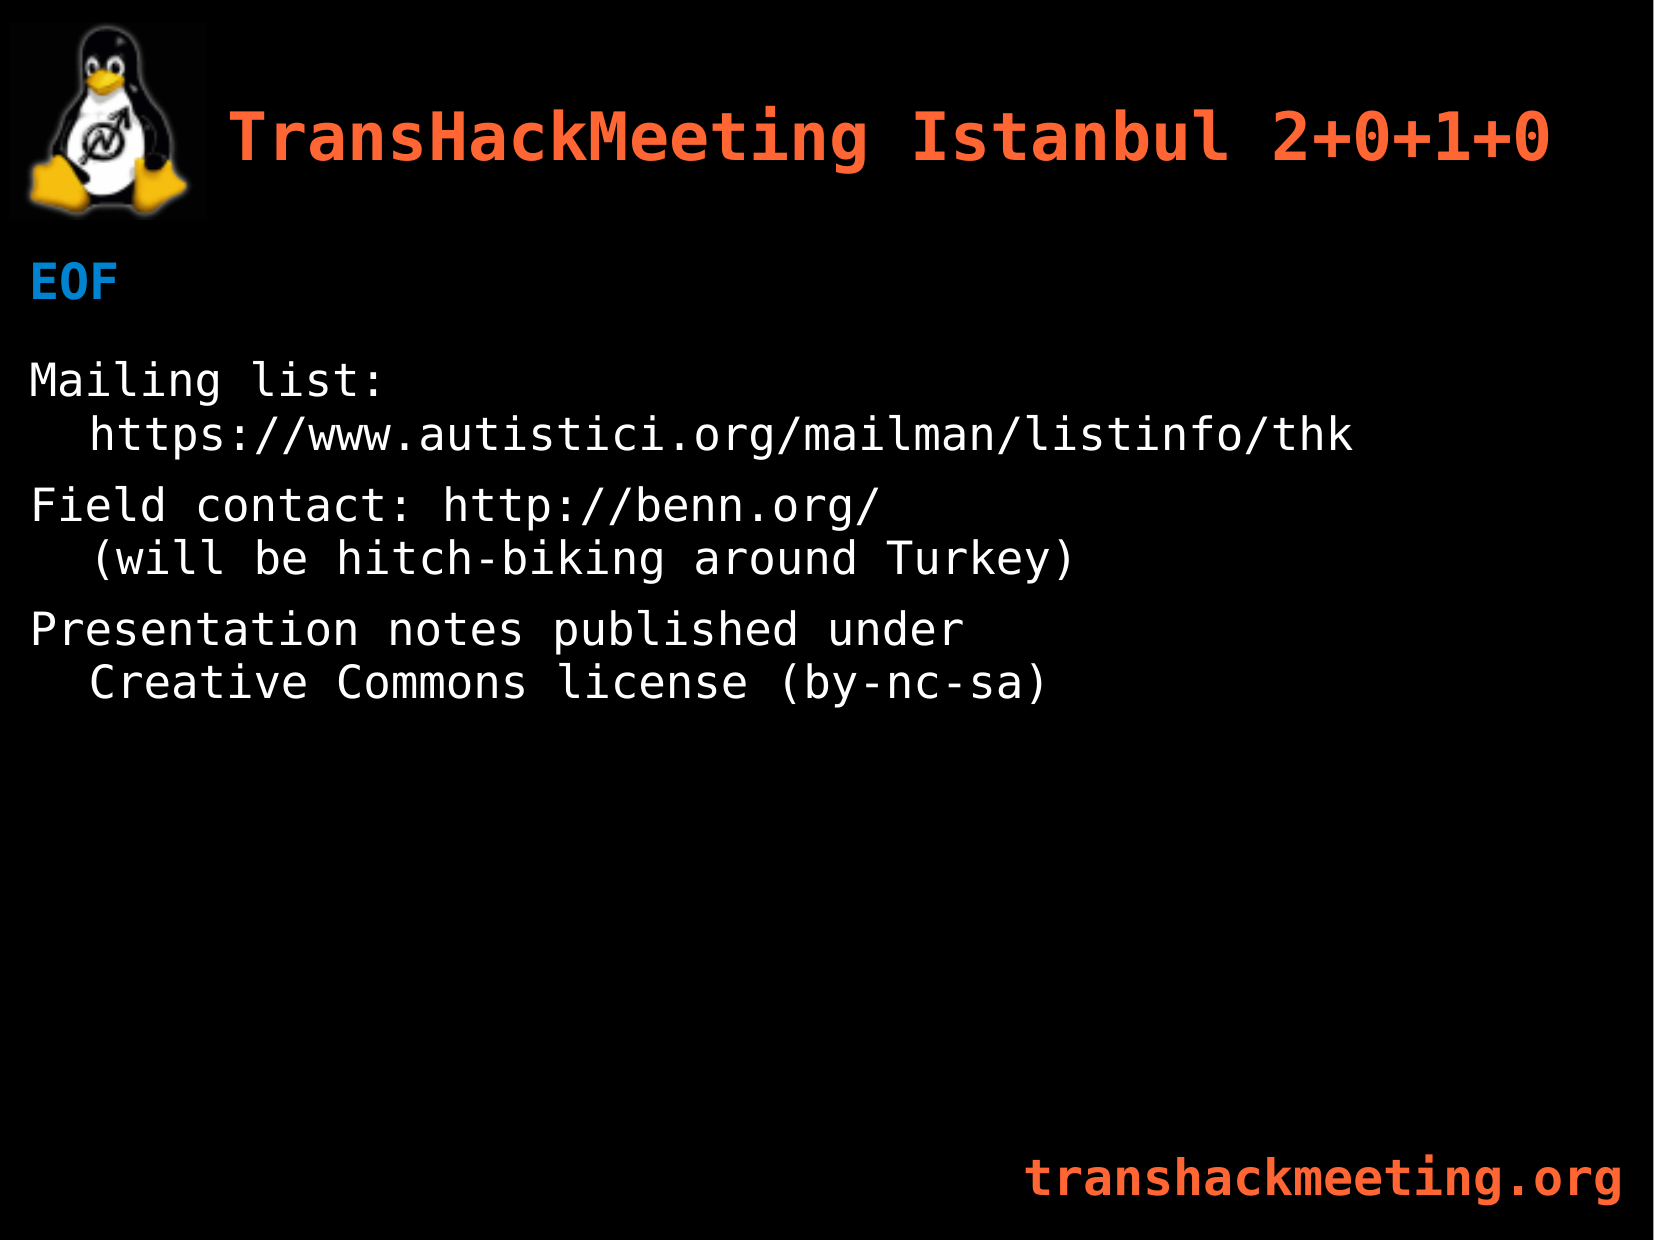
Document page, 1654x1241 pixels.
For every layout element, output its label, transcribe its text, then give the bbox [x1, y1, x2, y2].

picture [9, 22, 207, 220]
list Mailing list: https://www.autistici.org/mailman/listinfo/thk Field contact: http://benn.org/ (will be hitch-biking around Turkey) Presentation notes published under Creative Commons license (by-nc-sa) [29, 354, 1571, 1094]
title EOF [29, 249, 1625, 315]
